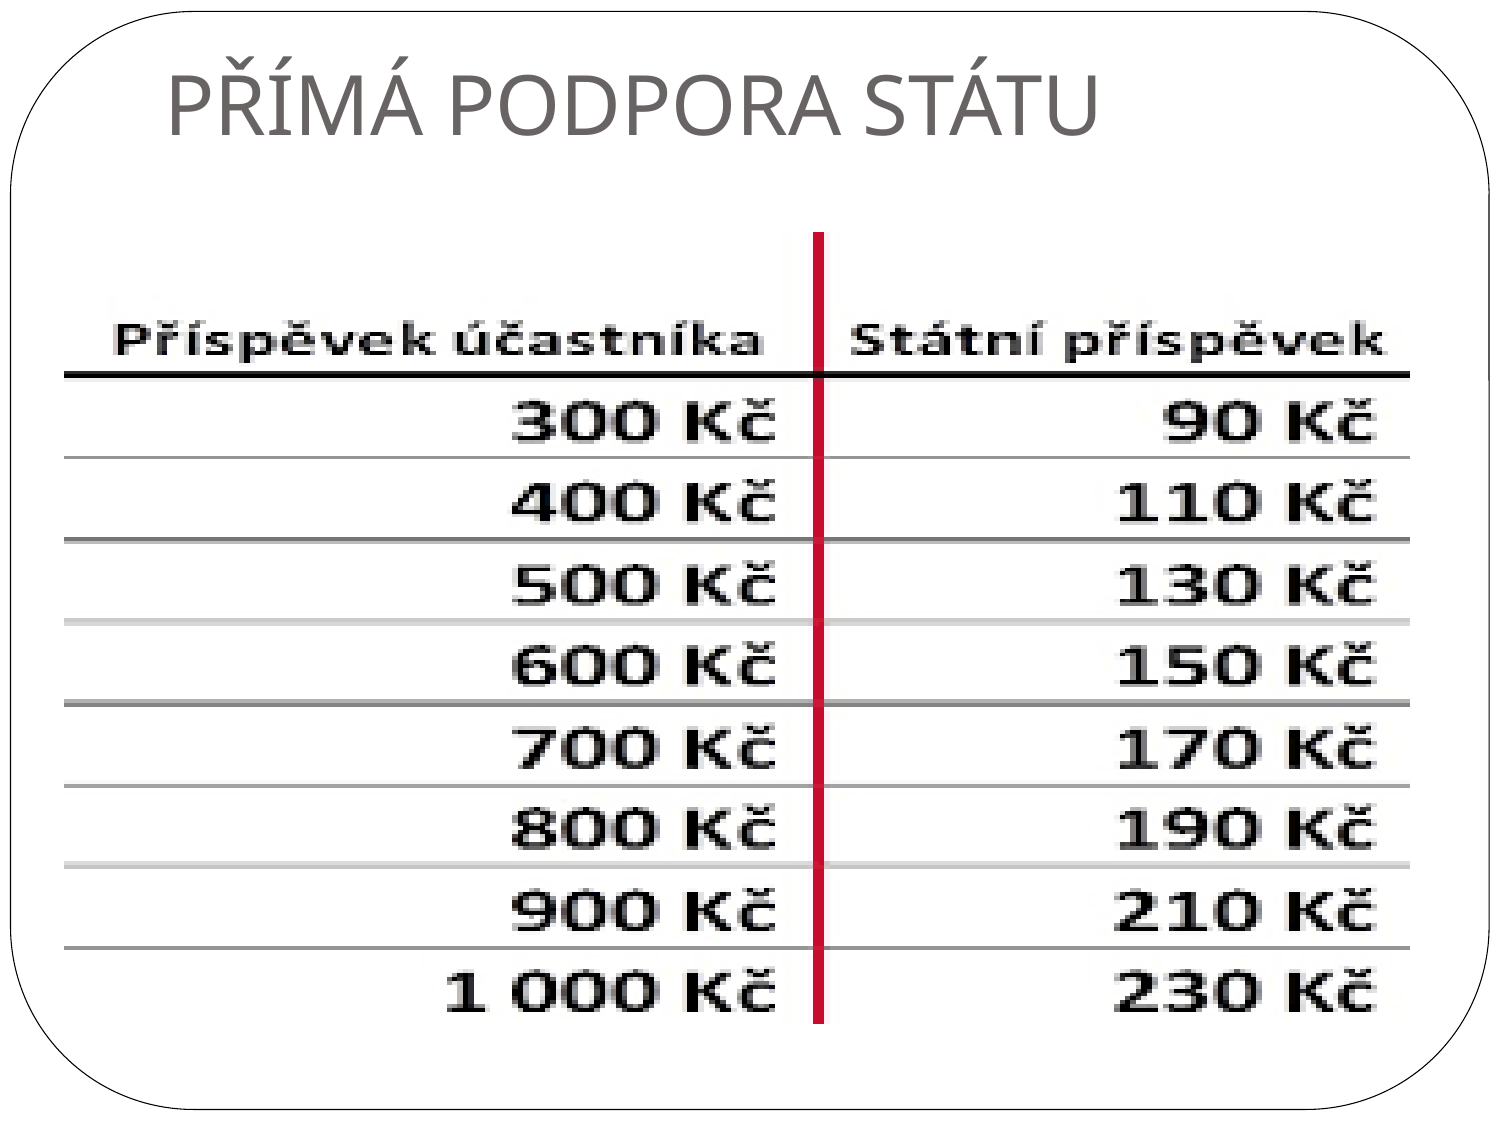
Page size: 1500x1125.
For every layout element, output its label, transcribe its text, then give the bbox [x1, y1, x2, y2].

picture [64, 232, 1410, 1024]
title PŘÍMÁ PODPORA STÁTU [150, 45, 1425, 233]
